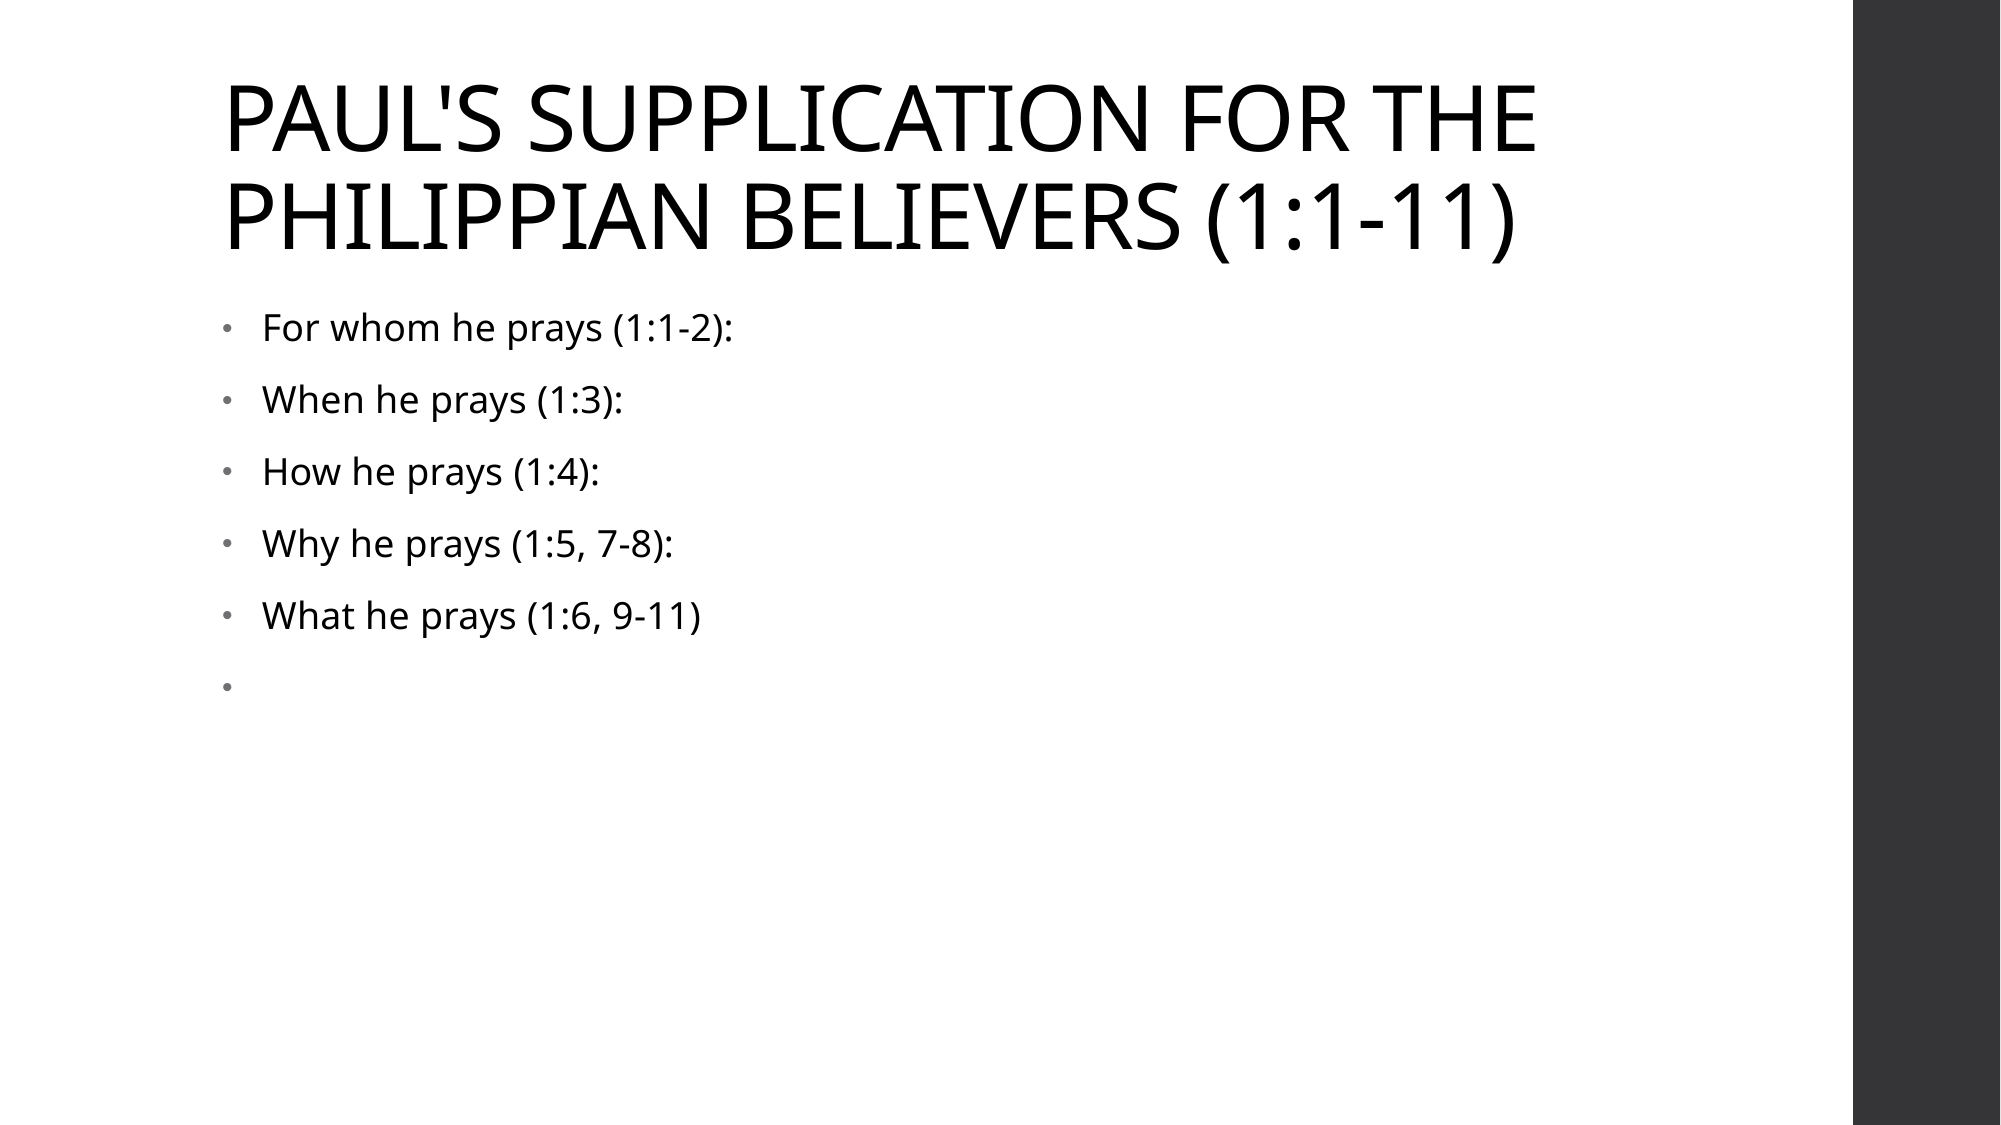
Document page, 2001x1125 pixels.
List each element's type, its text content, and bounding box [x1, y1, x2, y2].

list For whom he prays (1:1-2): When he prays (1:3): How he prays (1:4): Why he prays (1:5, 7-8): What he prays (1:6, 9-11) [206, 299, 1617, 1014]
title PAUL'S SUPPLICATION FOR THE PHILIPPIAN BELIEVERS (1:1-11) [206, 60, 1797, 278]
